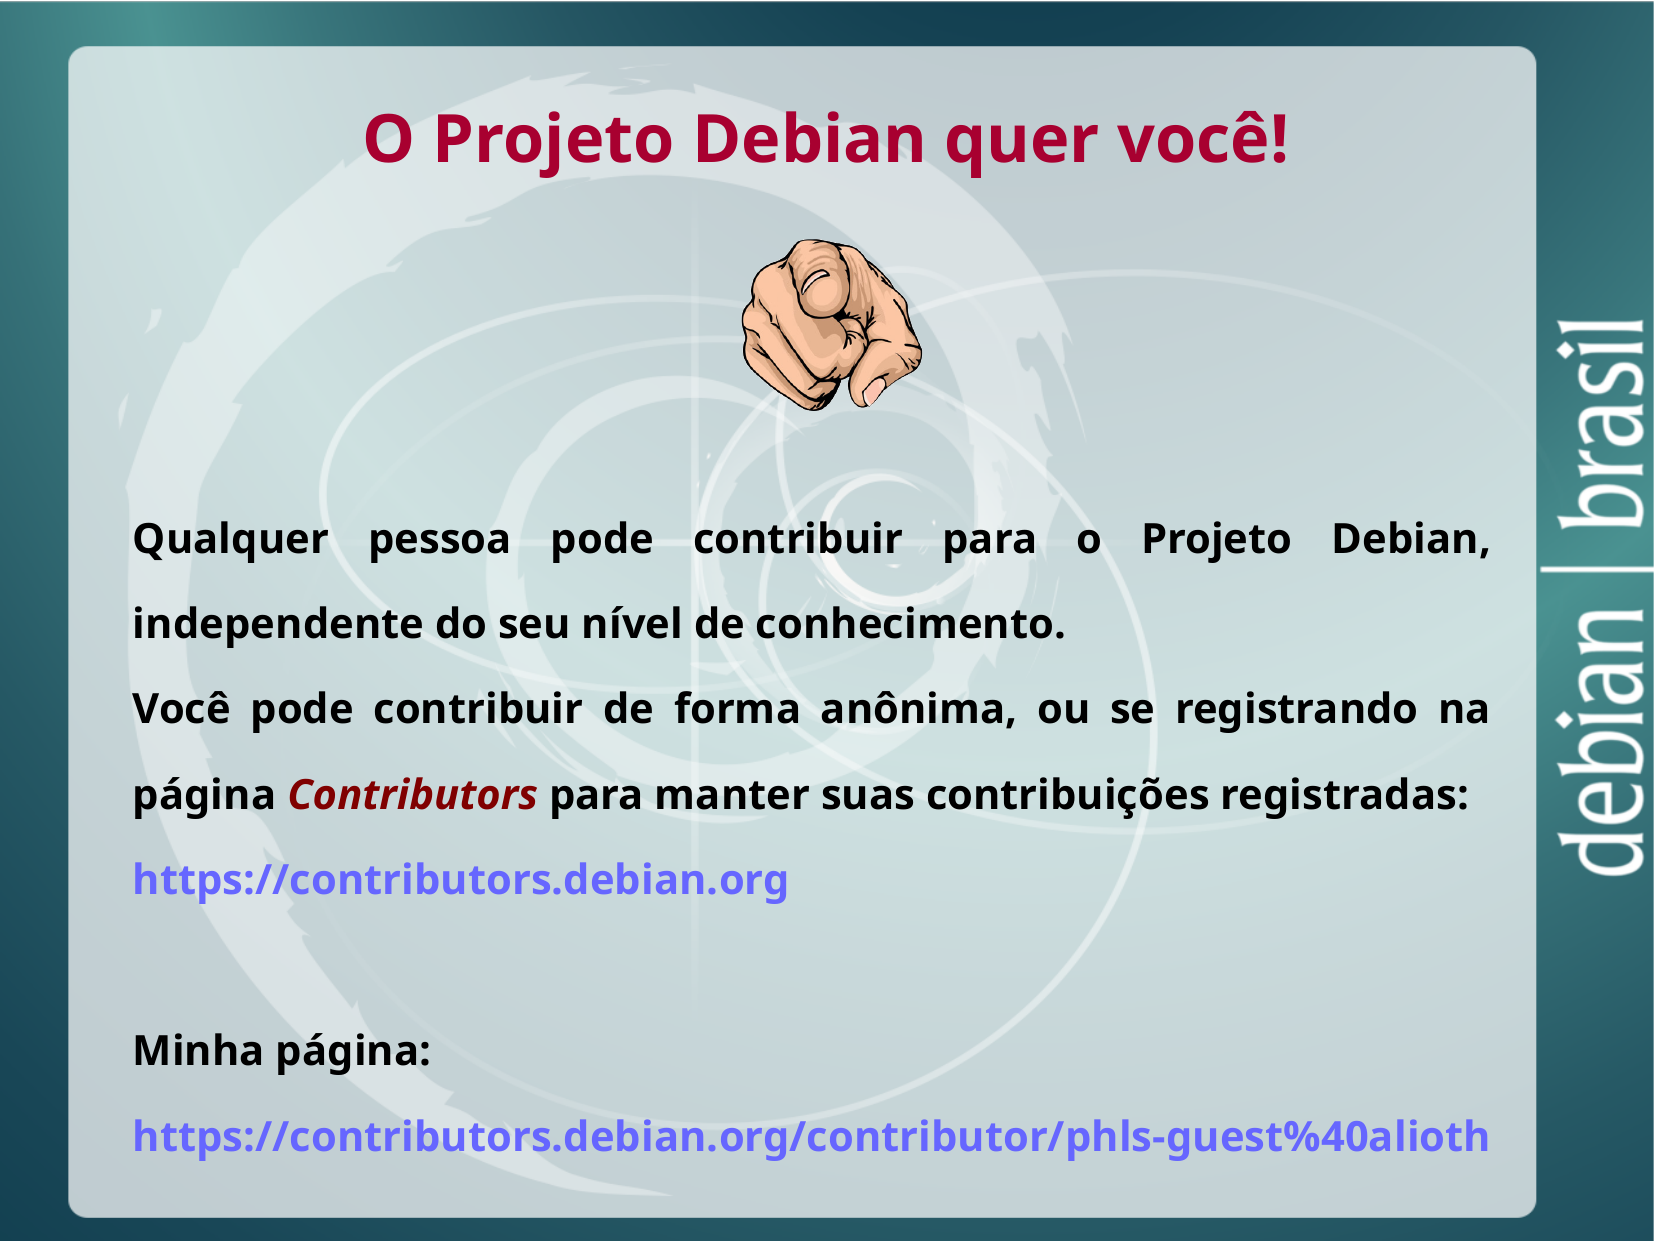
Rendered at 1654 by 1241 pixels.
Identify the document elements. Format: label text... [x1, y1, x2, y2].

text_box O Projeto Debian quer você! [347, 83, 1307, 225]
picture [0, 0, 1654, 1241]
text_box Qualquer pessoa pode contribuir para o Projeto Debian, independente do seu nível de conhecimento. Você pode contribuir de forma anônima, ou se registrando na página Contributors para manter suas contribuições registradas: https://contributors.debian.org Minha página: https://contributors.debian.org/contributor/phls-guest%40alioth [118, 472, 1512, 1241]
